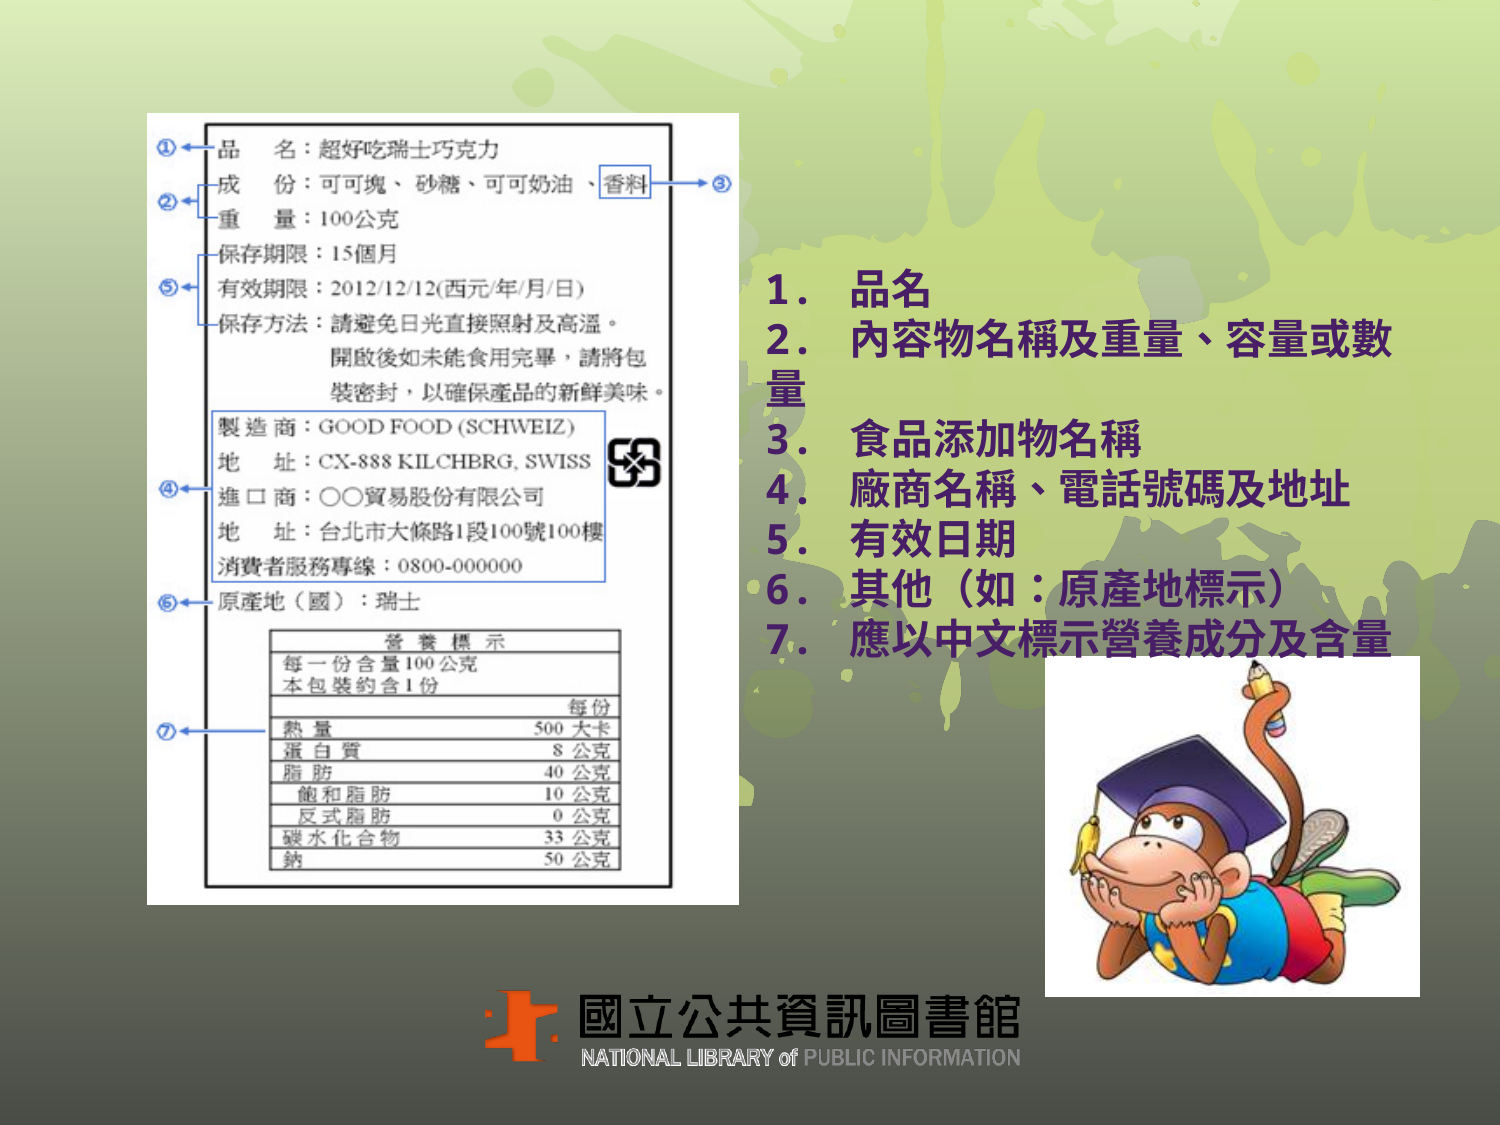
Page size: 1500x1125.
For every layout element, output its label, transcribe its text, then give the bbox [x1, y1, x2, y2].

picture [1045, 671, 1420, 997]
text_box 1. 品名 2. 內容物名稱及重量、容量或數量 3. 食品添加物名稱 4. 廠商名稱、電話號碼及地址 5. 有效日期 6. 其他（如：原產地標示） 7. 應以中文標示營養成分及含量 [750, 255, 1435, 671]
picture [147, 113, 739, 906]
picture [482, 987, 1022, 1067]
